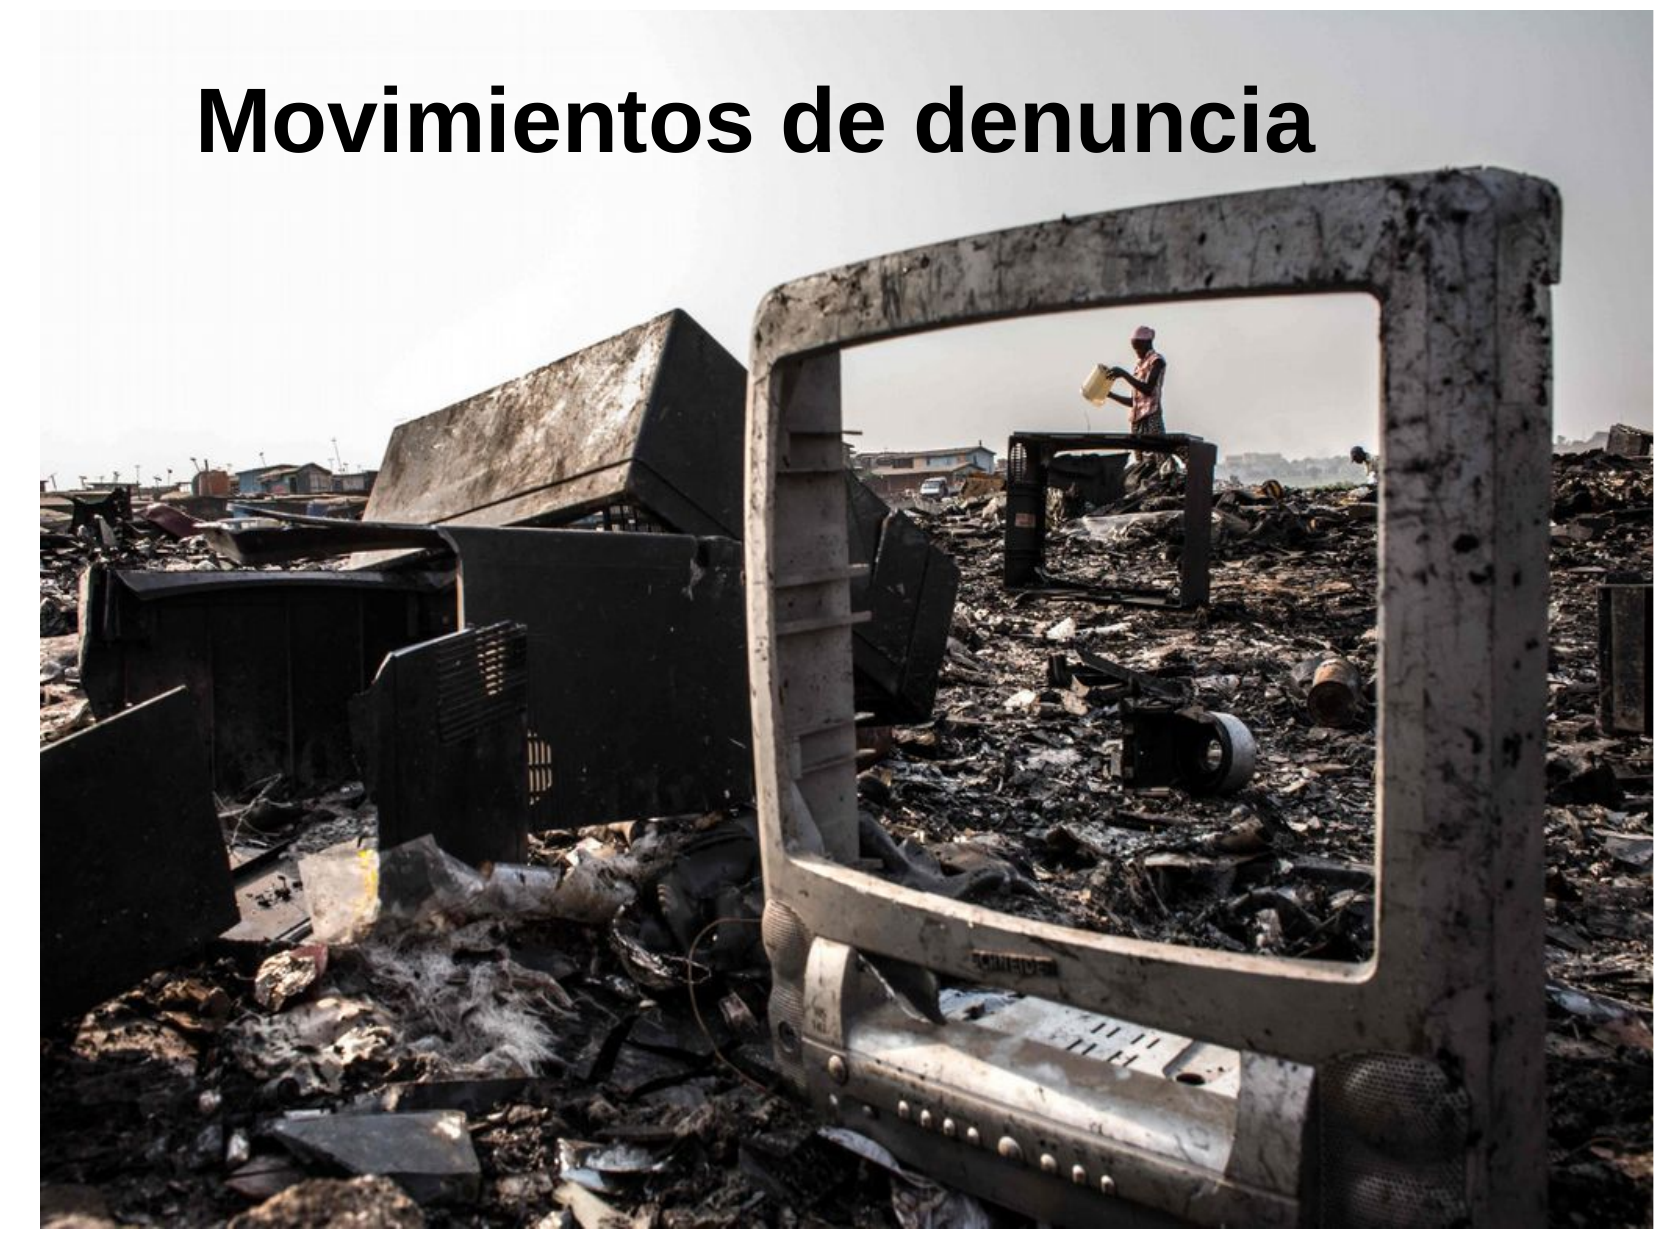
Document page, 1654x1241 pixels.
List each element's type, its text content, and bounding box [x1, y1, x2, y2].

title Movimientos de denuncia [11, 17, 1500, 225]
picture [40, 10, 1654, 1229]
